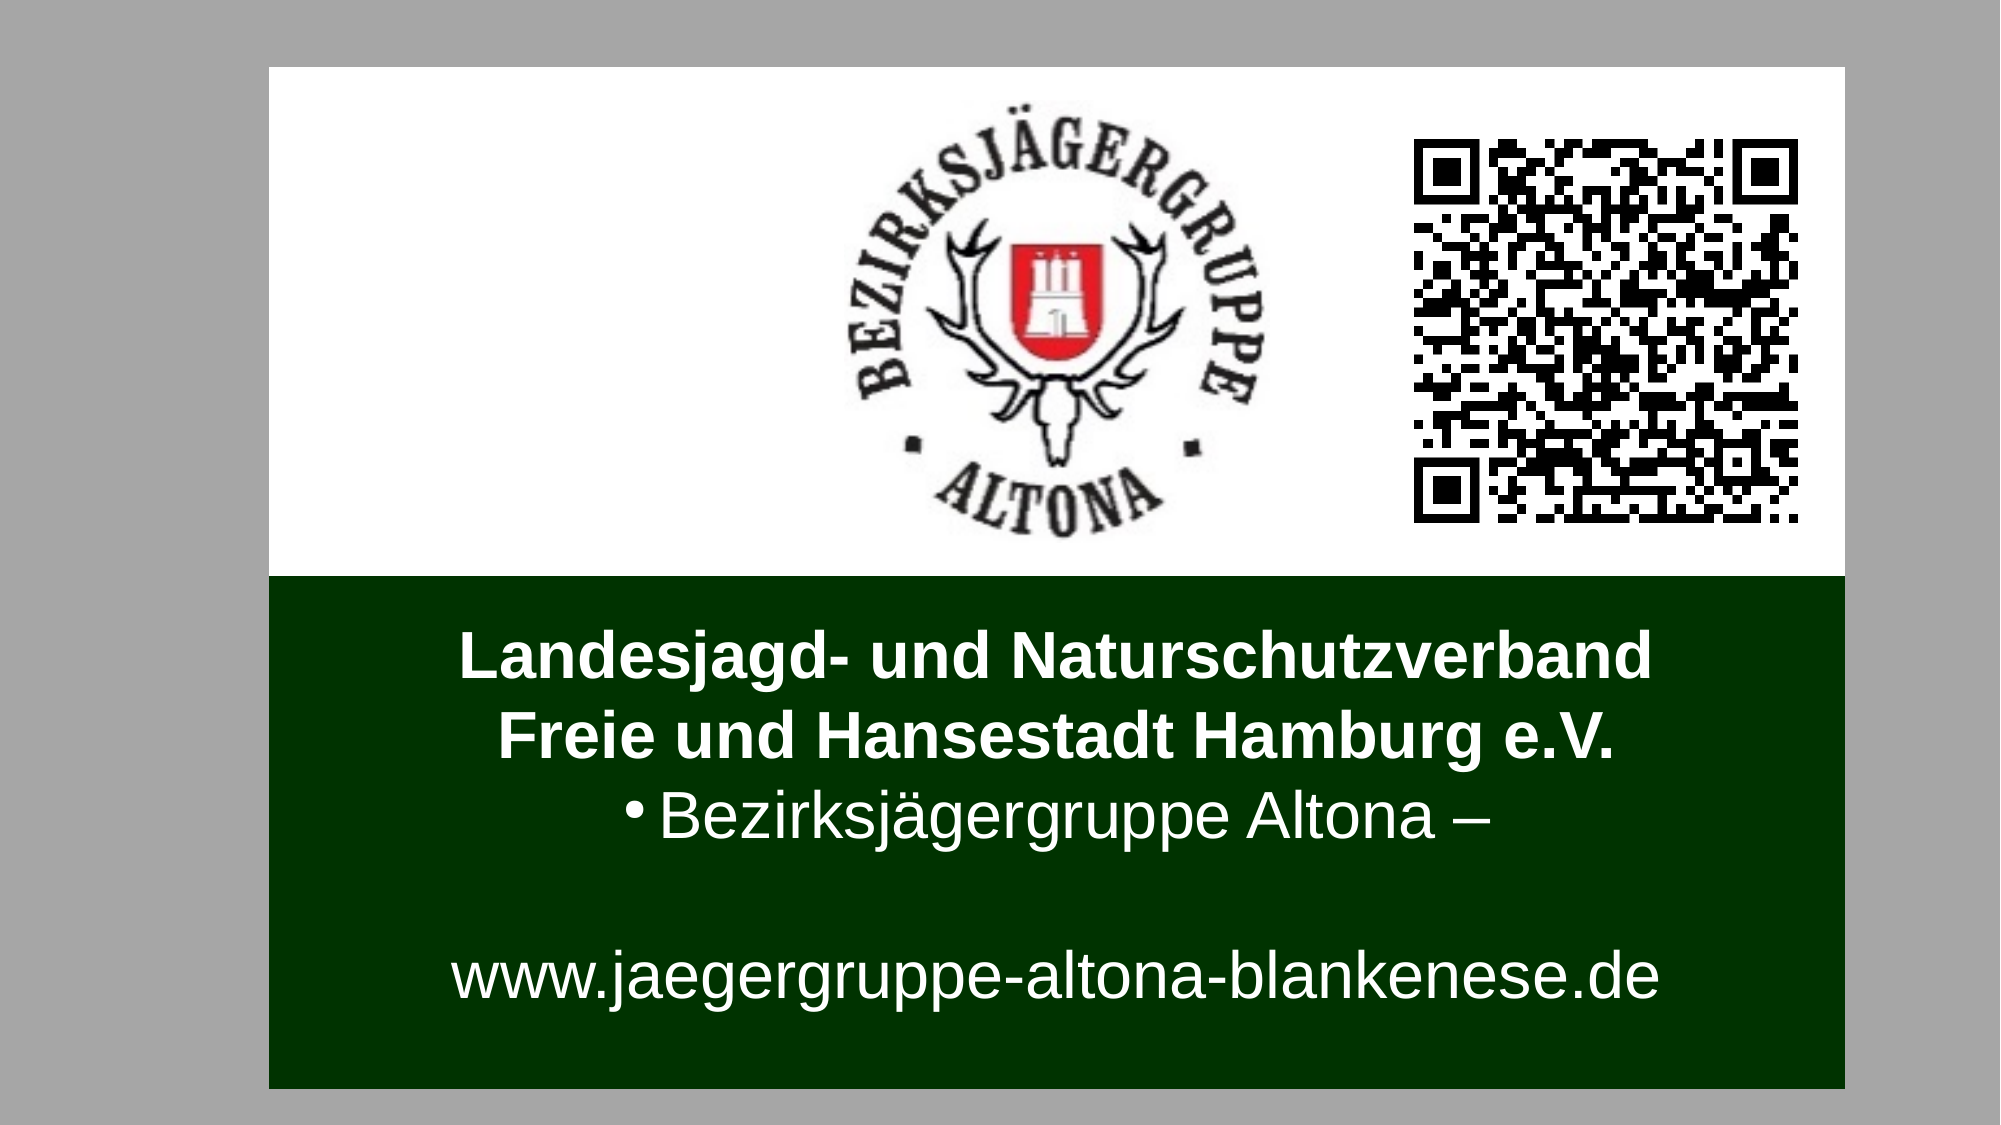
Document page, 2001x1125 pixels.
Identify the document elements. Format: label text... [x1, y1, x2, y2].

text_box Landesjagd- und Naturschutzverband Freie und Hansestadt Hamburg e.V. Bezirksjägergruppe Altona – www.jaegergruppe-altona-blankenese.de [437, 604, 1678, 1099]
text_box [270, 68, 1844, 1088]
picture [1393, 118, 1819, 544]
picture [844, 100, 1270, 543]
